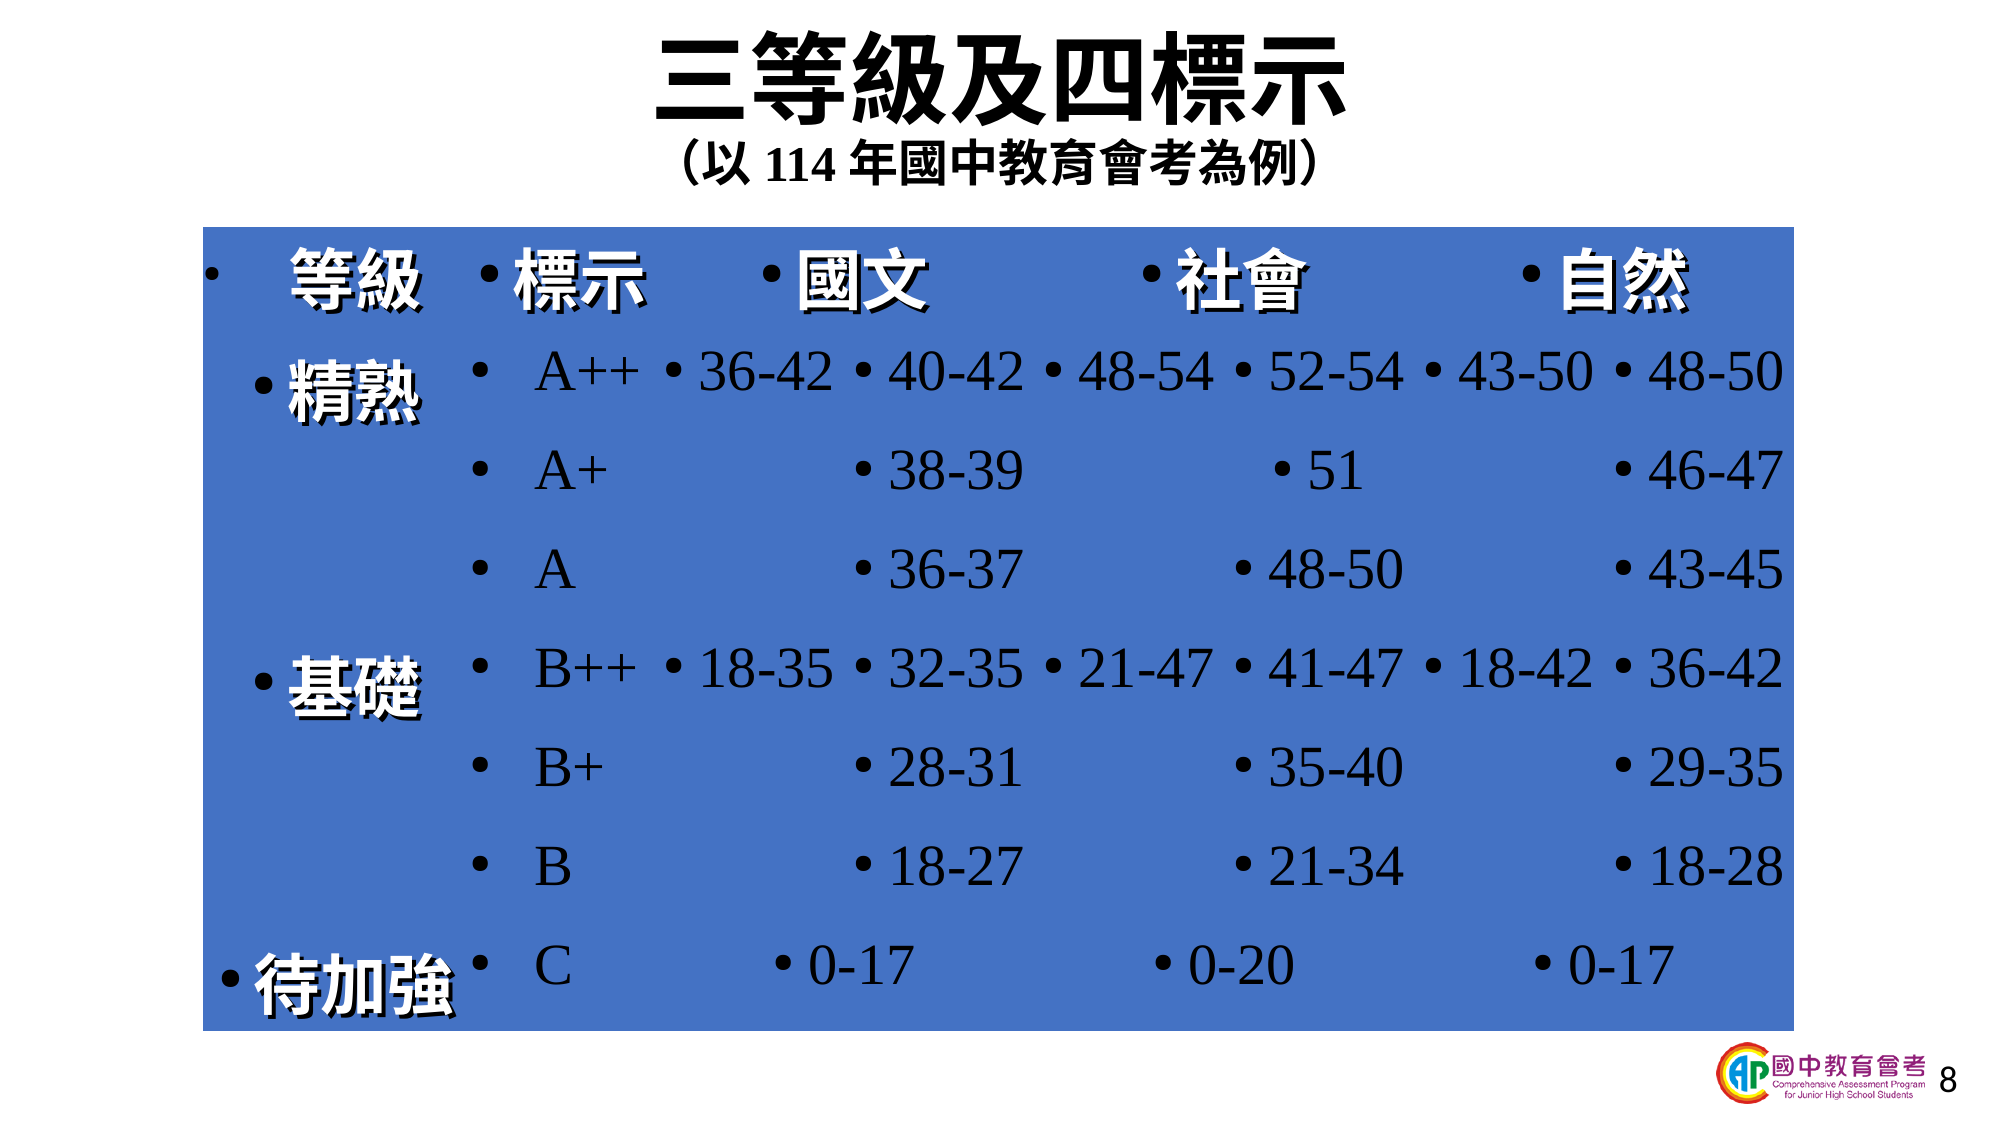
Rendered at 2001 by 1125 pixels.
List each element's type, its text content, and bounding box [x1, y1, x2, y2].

table_cell 28-31 [844, 734, 1034, 833]
table_cell A++ [470, 339, 654, 438]
table_cell 36-37 [844, 537, 1034, 635]
table_cell C [470, 932, 654, 1031]
table_header 標示 [470, 227, 654, 339]
table_cell 32-35 [844, 635, 1034, 734]
table_cell 21-47 [1034, 635, 1224, 932]
table_cell 40-42 [844, 339, 1034, 438]
table_cell B [470, 833, 654, 932]
table_cell 0-17 [1414, 932, 1794, 1031]
table_cell B++ [470, 635, 654, 734]
table_cell 51 [1224, 438, 1414, 537]
table_cell 36-42 [1604, 635, 1794, 734]
table_cell 48-50 [1604, 339, 1794, 438]
table_cell 43-50 [1414, 339, 1604, 635]
table_cell 0-17 [654, 932, 1034, 1031]
table_cell 18-42 [1414, 635, 1604, 932]
table_header 國文 [654, 227, 1034, 339]
table_cell 38-39 [844, 438, 1034, 537]
table_cell 18-28 [1604, 833, 1794, 932]
table_cell 精熟 [203, 339, 470, 635]
table_cell 43-45 [1604, 537, 1794, 635]
table_cell B+ [470, 734, 654, 833]
table_cell 21-34 [1224, 833, 1414, 932]
table_cell 48-50 [1224, 537, 1414, 635]
table_cell 待加強 [203, 932, 470, 1031]
table_header 自然 [1414, 227, 1794, 339]
table_cell 41-47 [1224, 635, 1414, 734]
text_box 8 [1923, 1047, 2000, 1108]
table_cell 0-20 [1034, 932, 1414, 1031]
table_cell A [470, 537, 654, 635]
table_header 社會 [1034, 227, 1414, 339]
table_cell 36-42 [654, 339, 844, 635]
title 三等級及四標示 （以114年國中教育會考為例） [137, 2, 1863, 220]
table_cell 46-47 [1604, 438, 1794, 537]
table_cell 基礎 [203, 635, 470, 932]
table_cell 35-40 [1224, 734, 1414, 833]
table_cell 18-27 [844, 833, 1034, 932]
table_cell A+ [470, 438, 654, 537]
table_cell 18-35 [654, 635, 844, 932]
table_cell 52-54 [1224, 339, 1414, 438]
table_header 等級 [203, 227, 470, 339]
table_cell 48-54 [1034, 339, 1224, 635]
table_cell 29-35 [1604, 734, 1794, 833]
